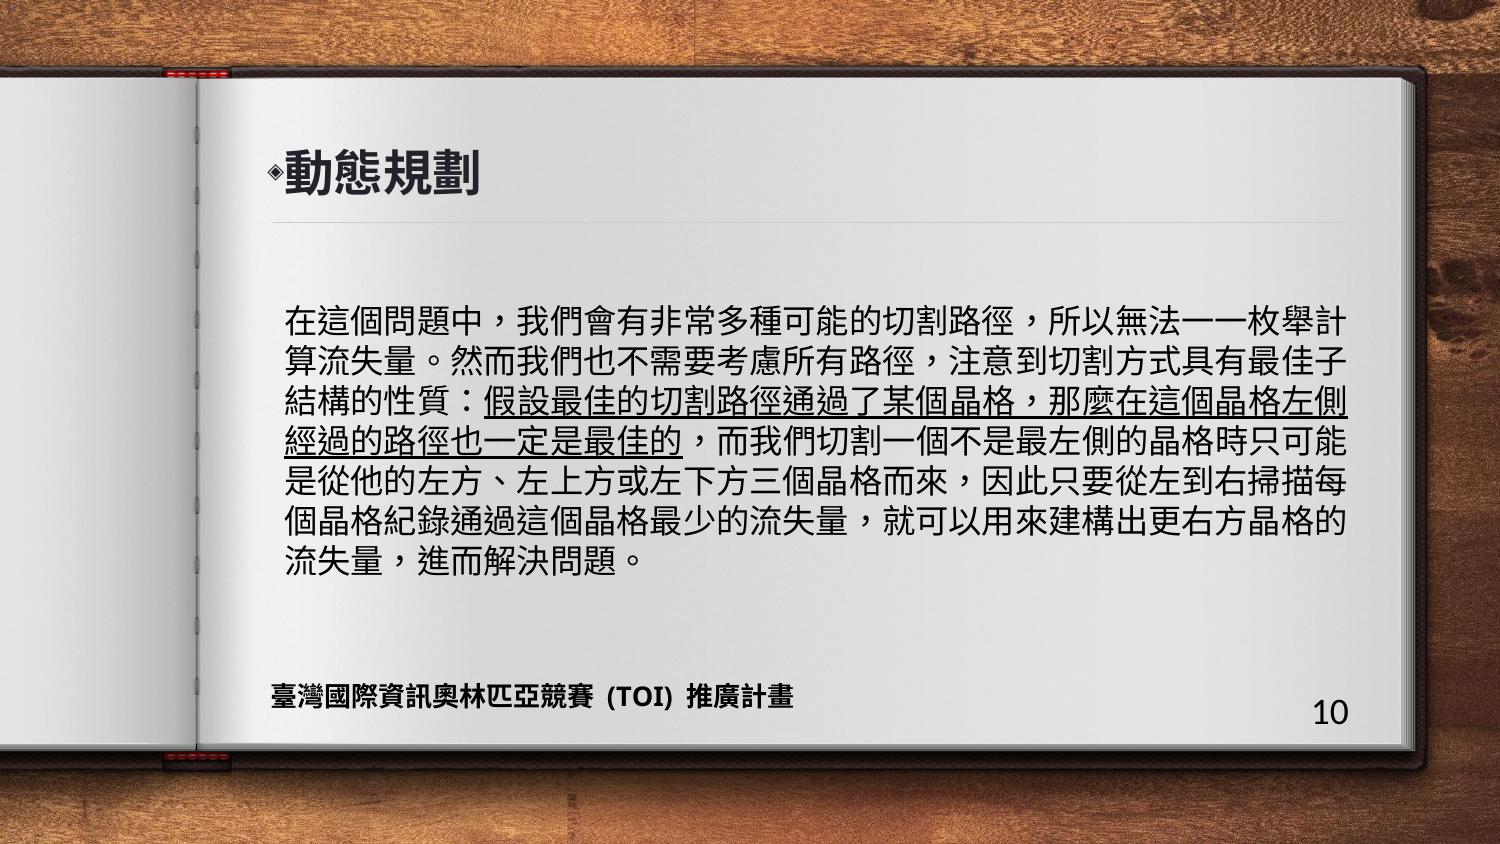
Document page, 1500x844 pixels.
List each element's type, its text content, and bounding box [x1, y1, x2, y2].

text_box [1295, 672, 1386, 737]
list 動態規劃 [252, 126, 1194, 216]
text_box 在這個問題中，我們會有非常多種可能的切割路徑，所以無法一一枚舉計算流失量。然而我們也不需要考慮所有路徑，注意到切割方式具有最佳子結構的性質：假設最佳的切割路徑通過了某個晶格，那麼在這個晶格左側經過的路徑也一定是最佳的，而我們切割一個不是最左側的晶格時只可能是從他的左方、左上方或左下方三個晶格而來，因此只要從左到右掃描每個晶格紀錄通過這個晶格最少的流失量，就可以用來建構出更右方晶格的流失量，進而解決問題。 [269, 293, 1367, 592]
